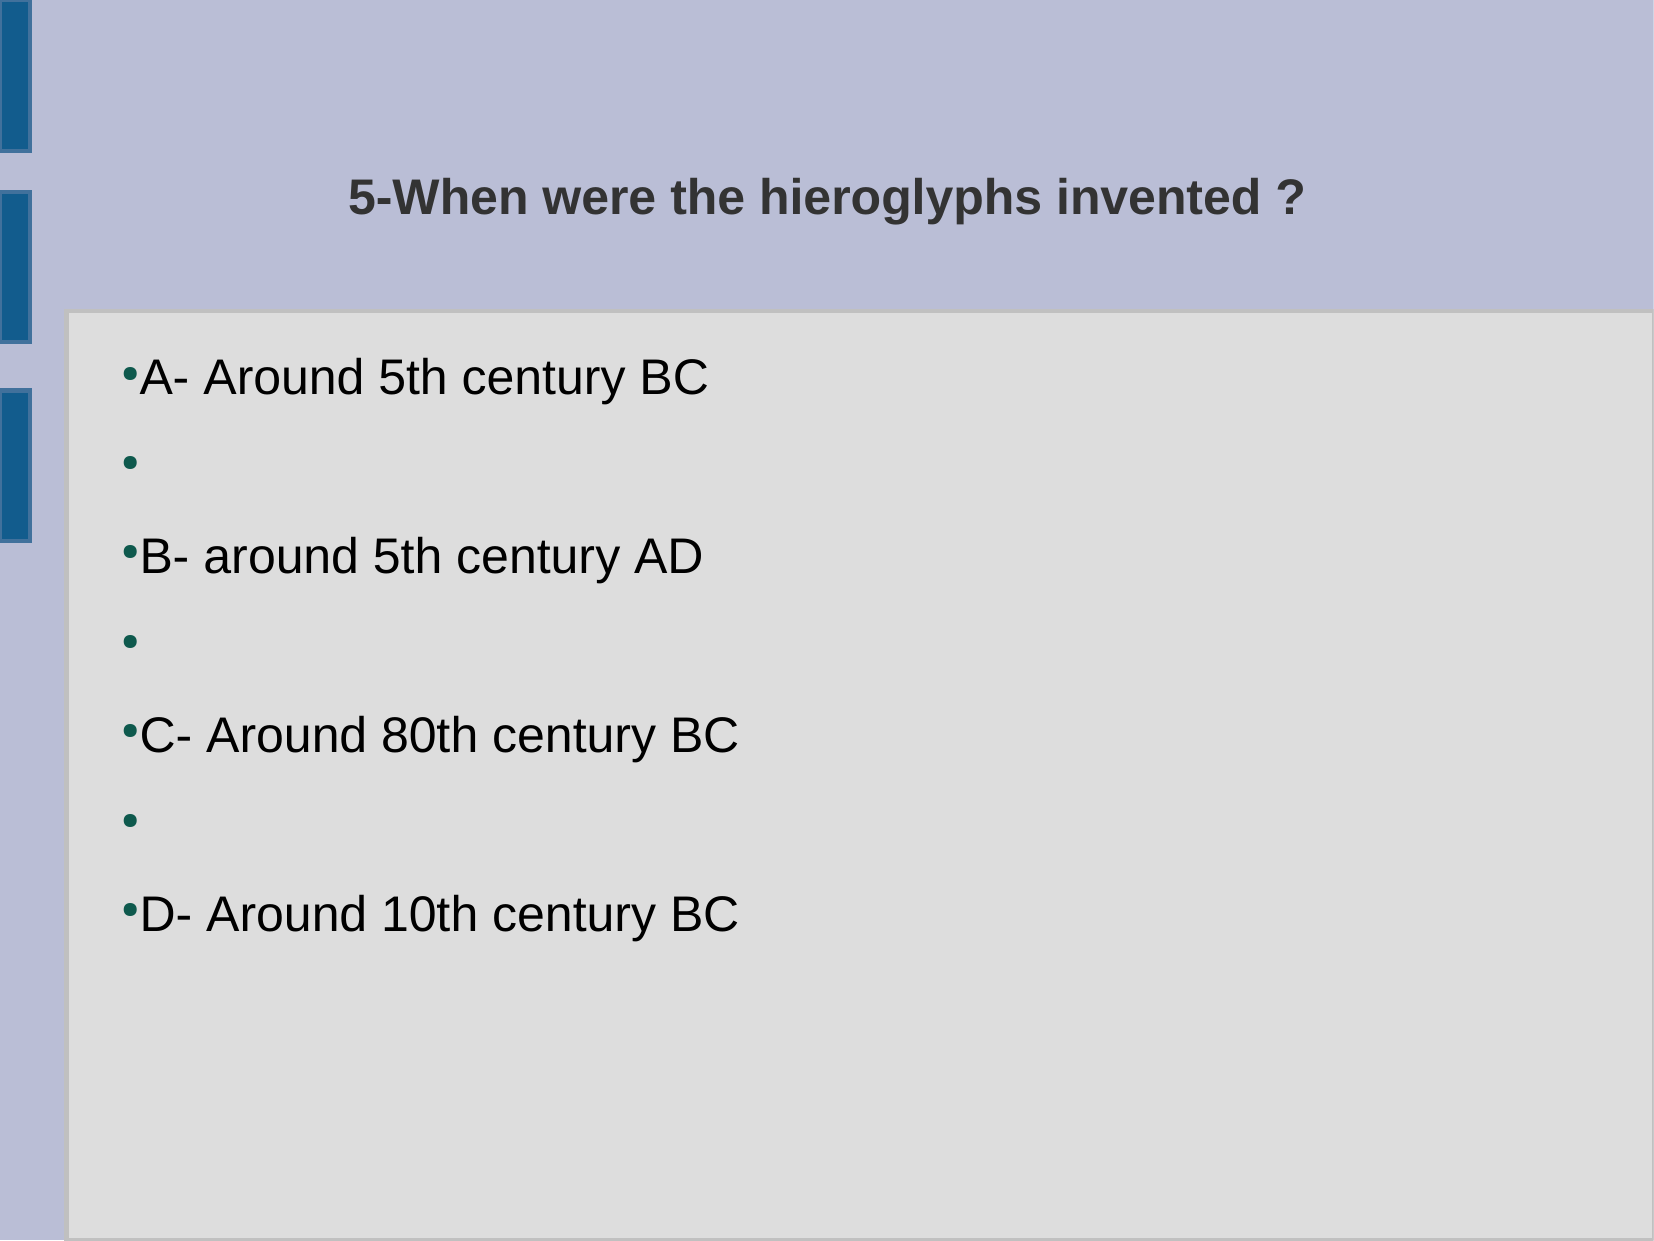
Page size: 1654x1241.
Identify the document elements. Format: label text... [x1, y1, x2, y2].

title 5-When were the hieroglyphs invented ? [121, 91, 1534, 299]
list A- Around 5th century BC B- around 5th century AD C- Around 80th century BC D- Around 10th century BC [121, 344, 1534, 1127]
